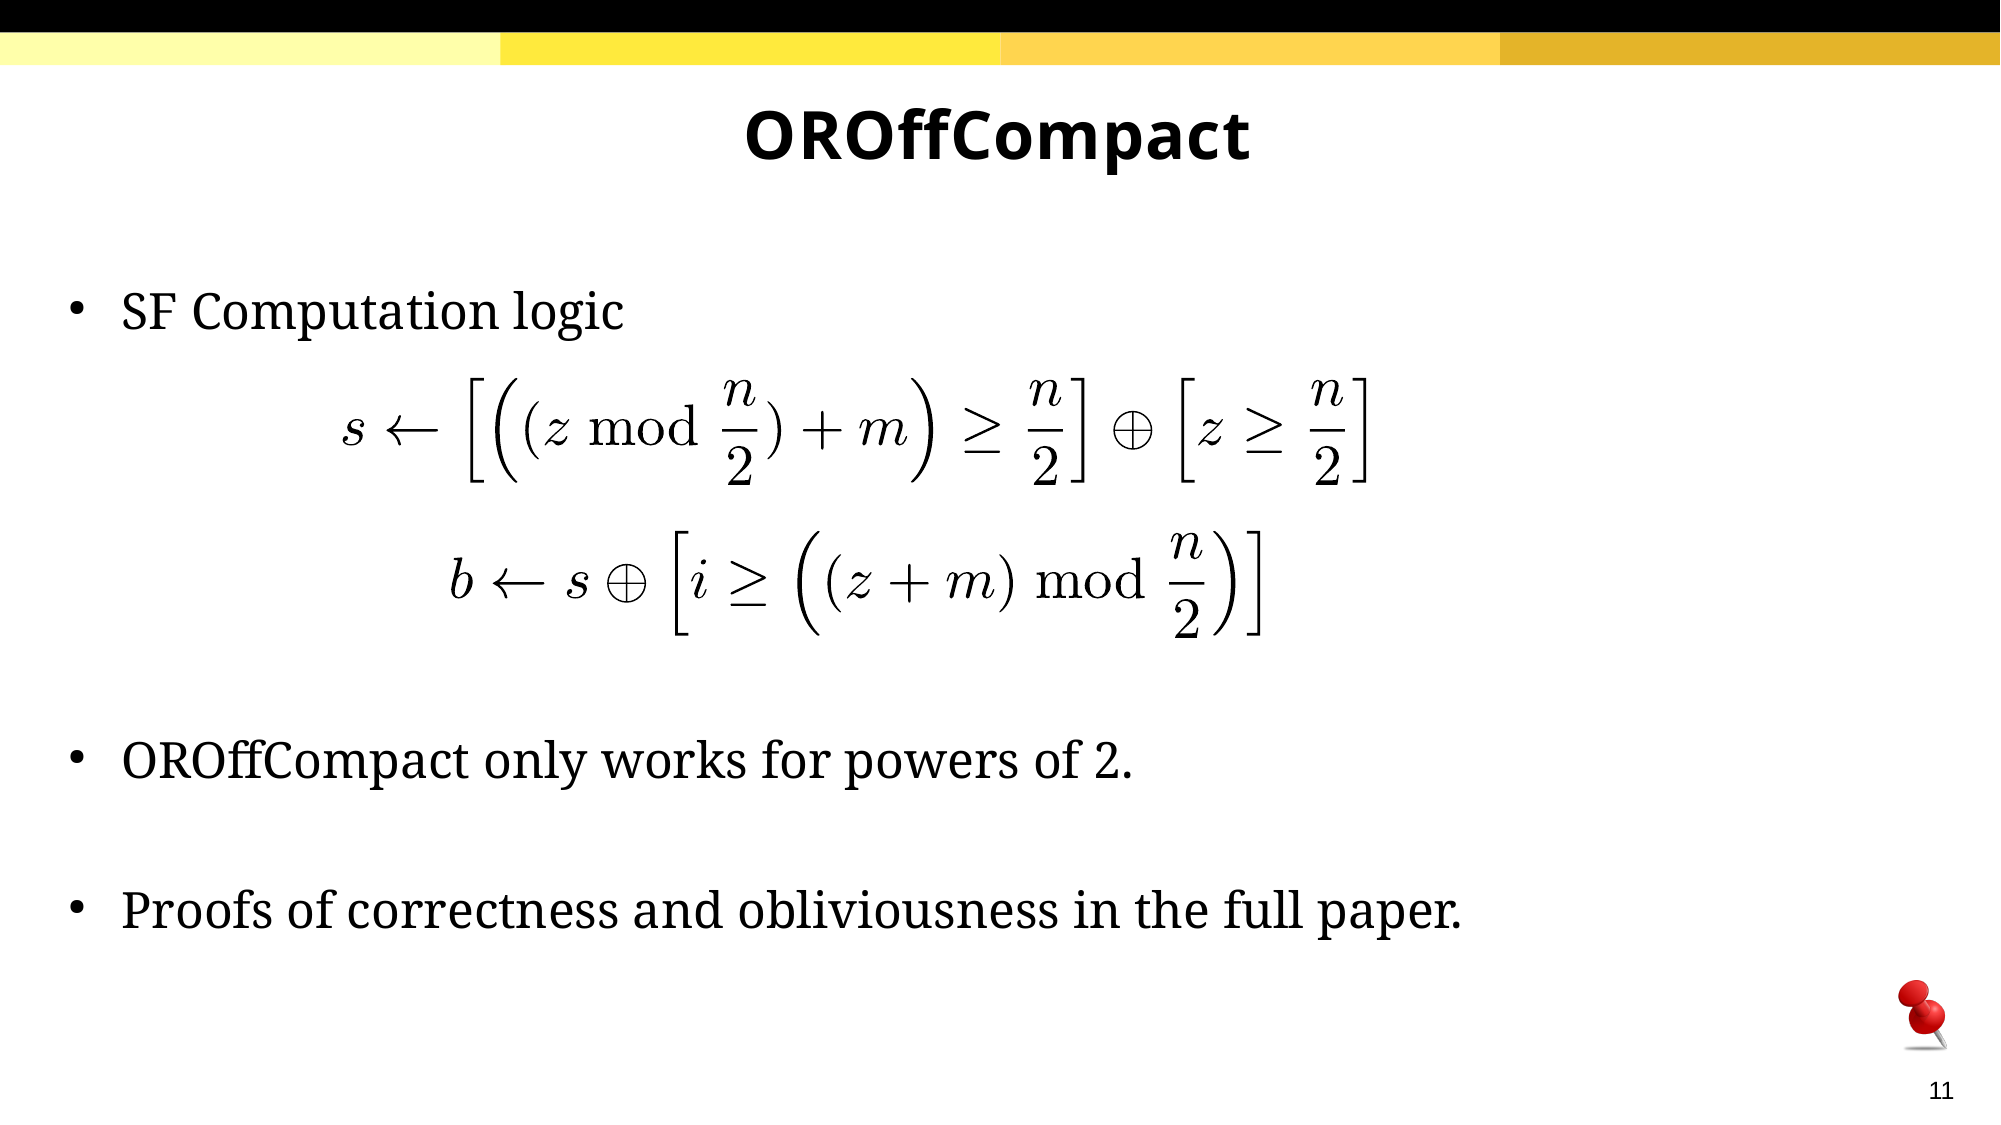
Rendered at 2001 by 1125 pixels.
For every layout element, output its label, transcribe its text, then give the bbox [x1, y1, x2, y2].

list SF Computation logic OROffCompact only works for powers of 2. Proofs of correctness and obliviousness in the full paper. [35, 271, 1934, 1026]
picture [1889, 980, 1961, 1052]
text_box [451, 530, 1261, 638]
title OROffCompact [48, 65, 1947, 213]
text_box 11 [1913, 1069, 1972, 1113]
text_box [342, 377, 1367, 485]
